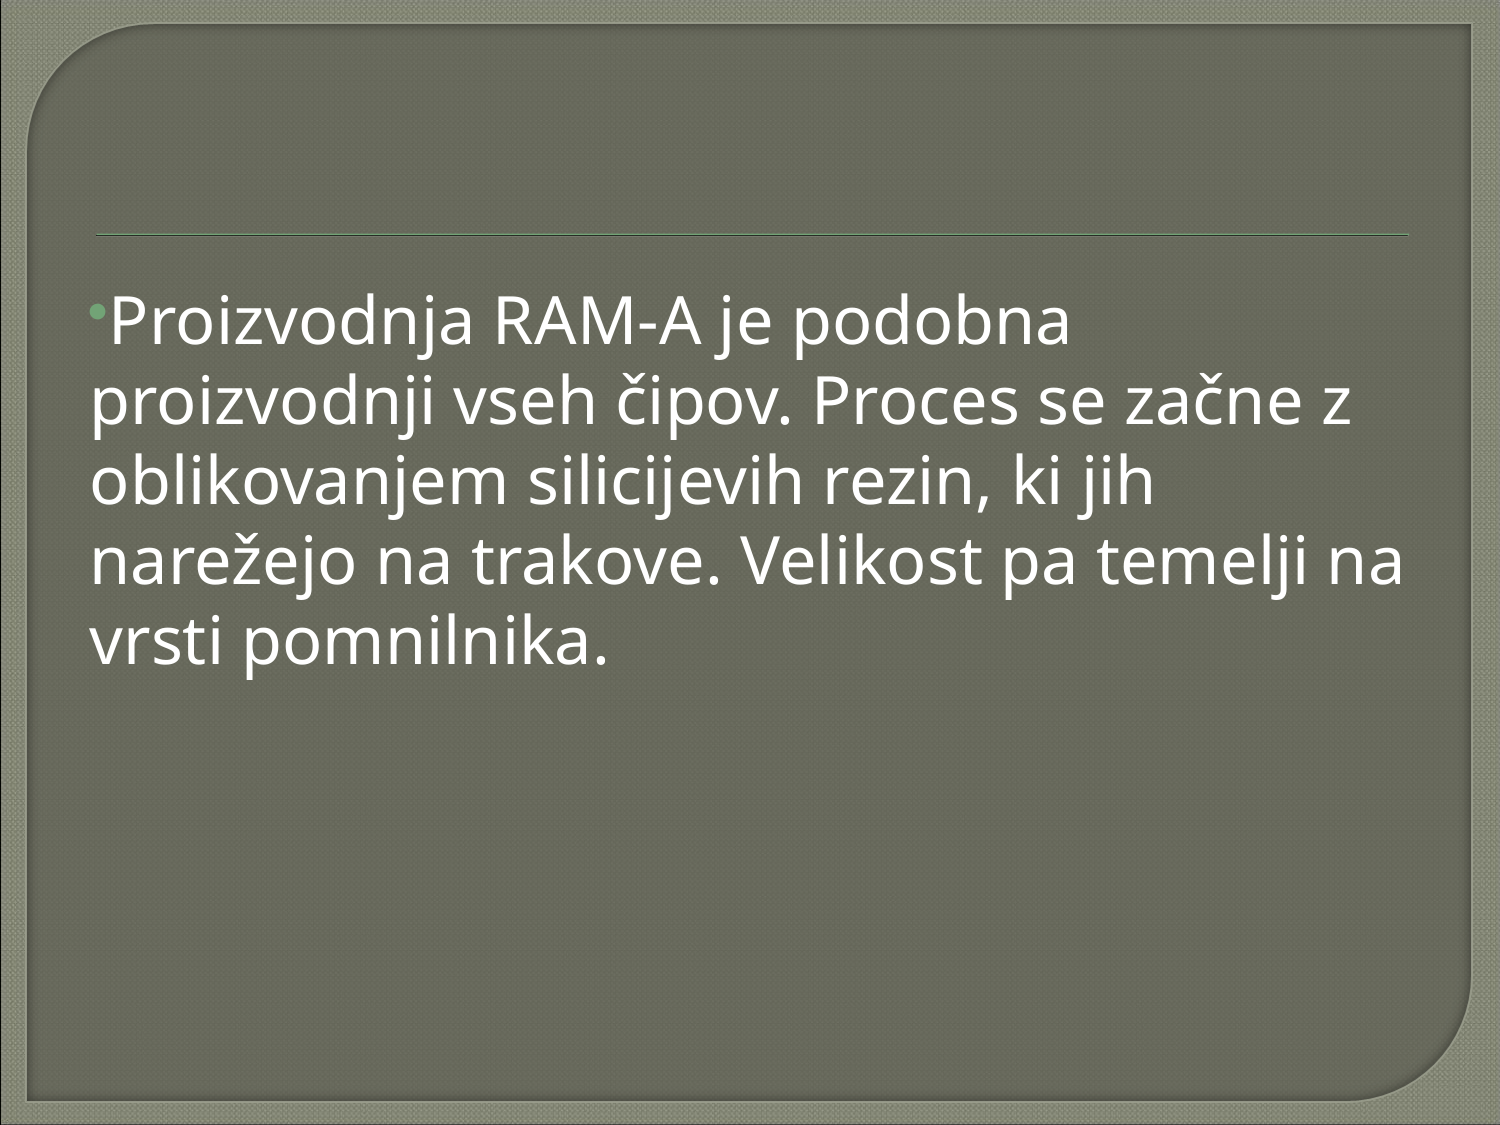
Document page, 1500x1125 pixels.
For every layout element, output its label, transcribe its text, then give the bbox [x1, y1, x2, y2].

list Proizvodnja RAM-A je podobna proizvodnji vseh čipov. Proces se začne z oblikovanjem silicijevih rezin, ki jih narežejo na trakove. Velikost pa temelji na vrsti pomnilnika. [75, 270, 1425, 1013]
picture [0, 0, 1500, 1125]
